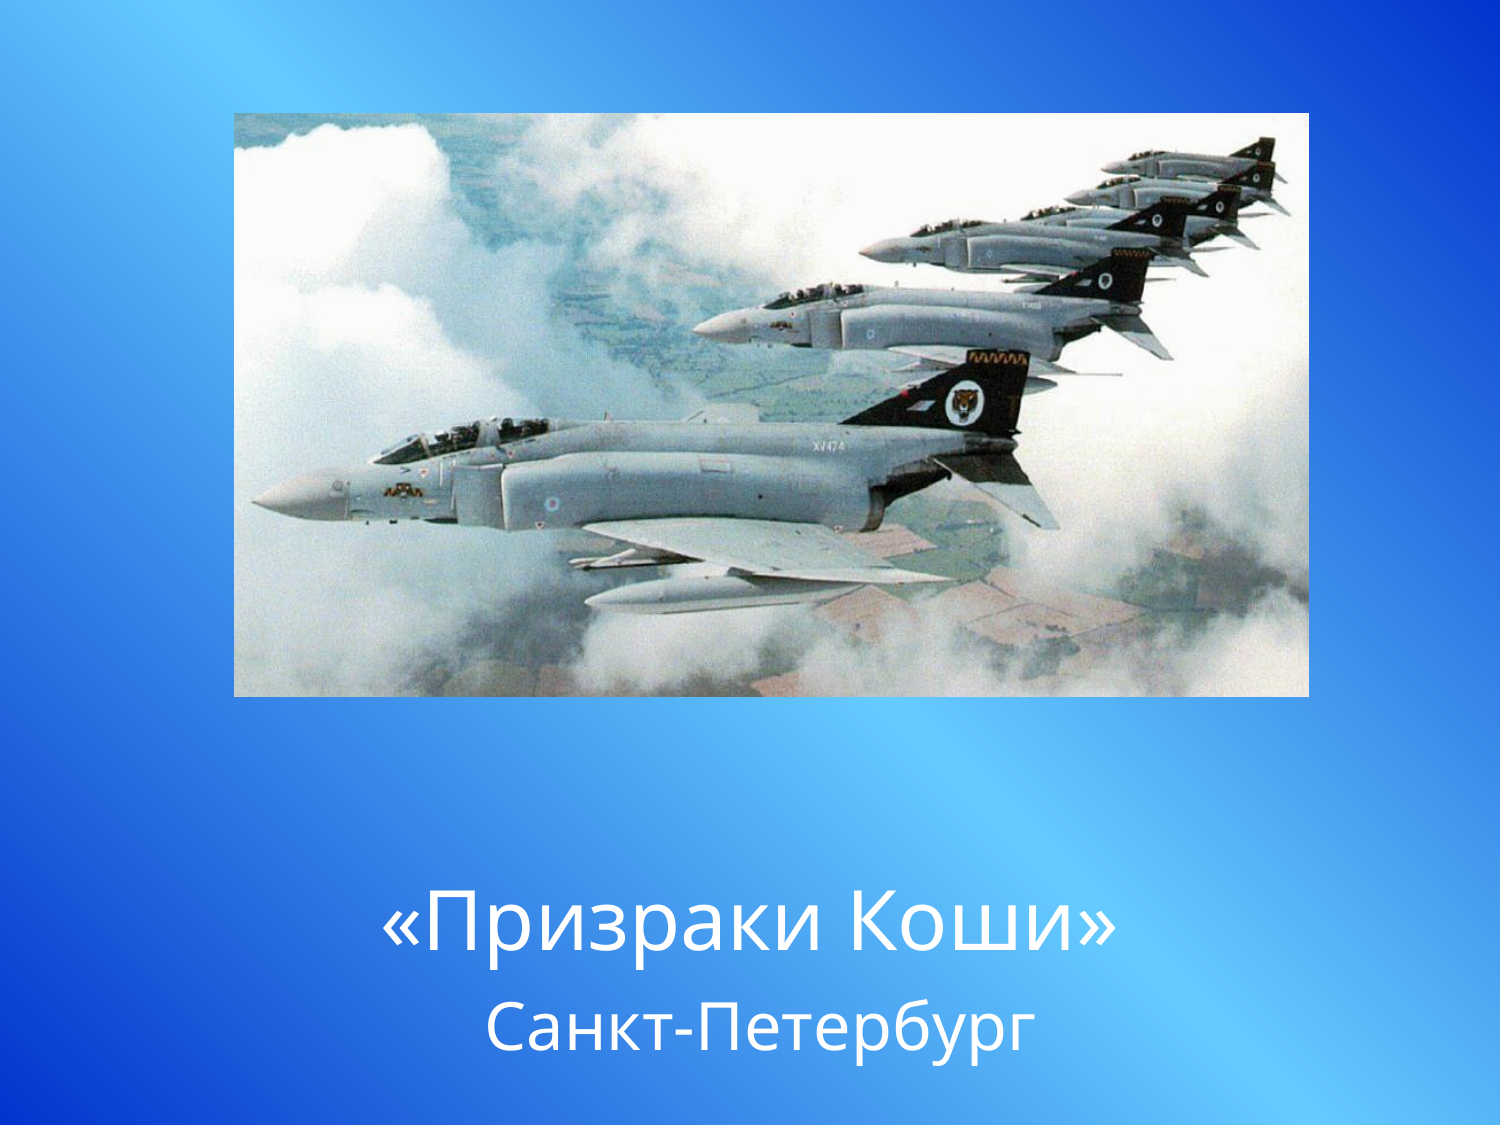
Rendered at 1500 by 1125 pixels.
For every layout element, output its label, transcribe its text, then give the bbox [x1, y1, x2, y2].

text_box «Призраки Коши» Санкт-Петербург [112, 846, 1388, 1088]
picture [234, 113, 1309, 697]
